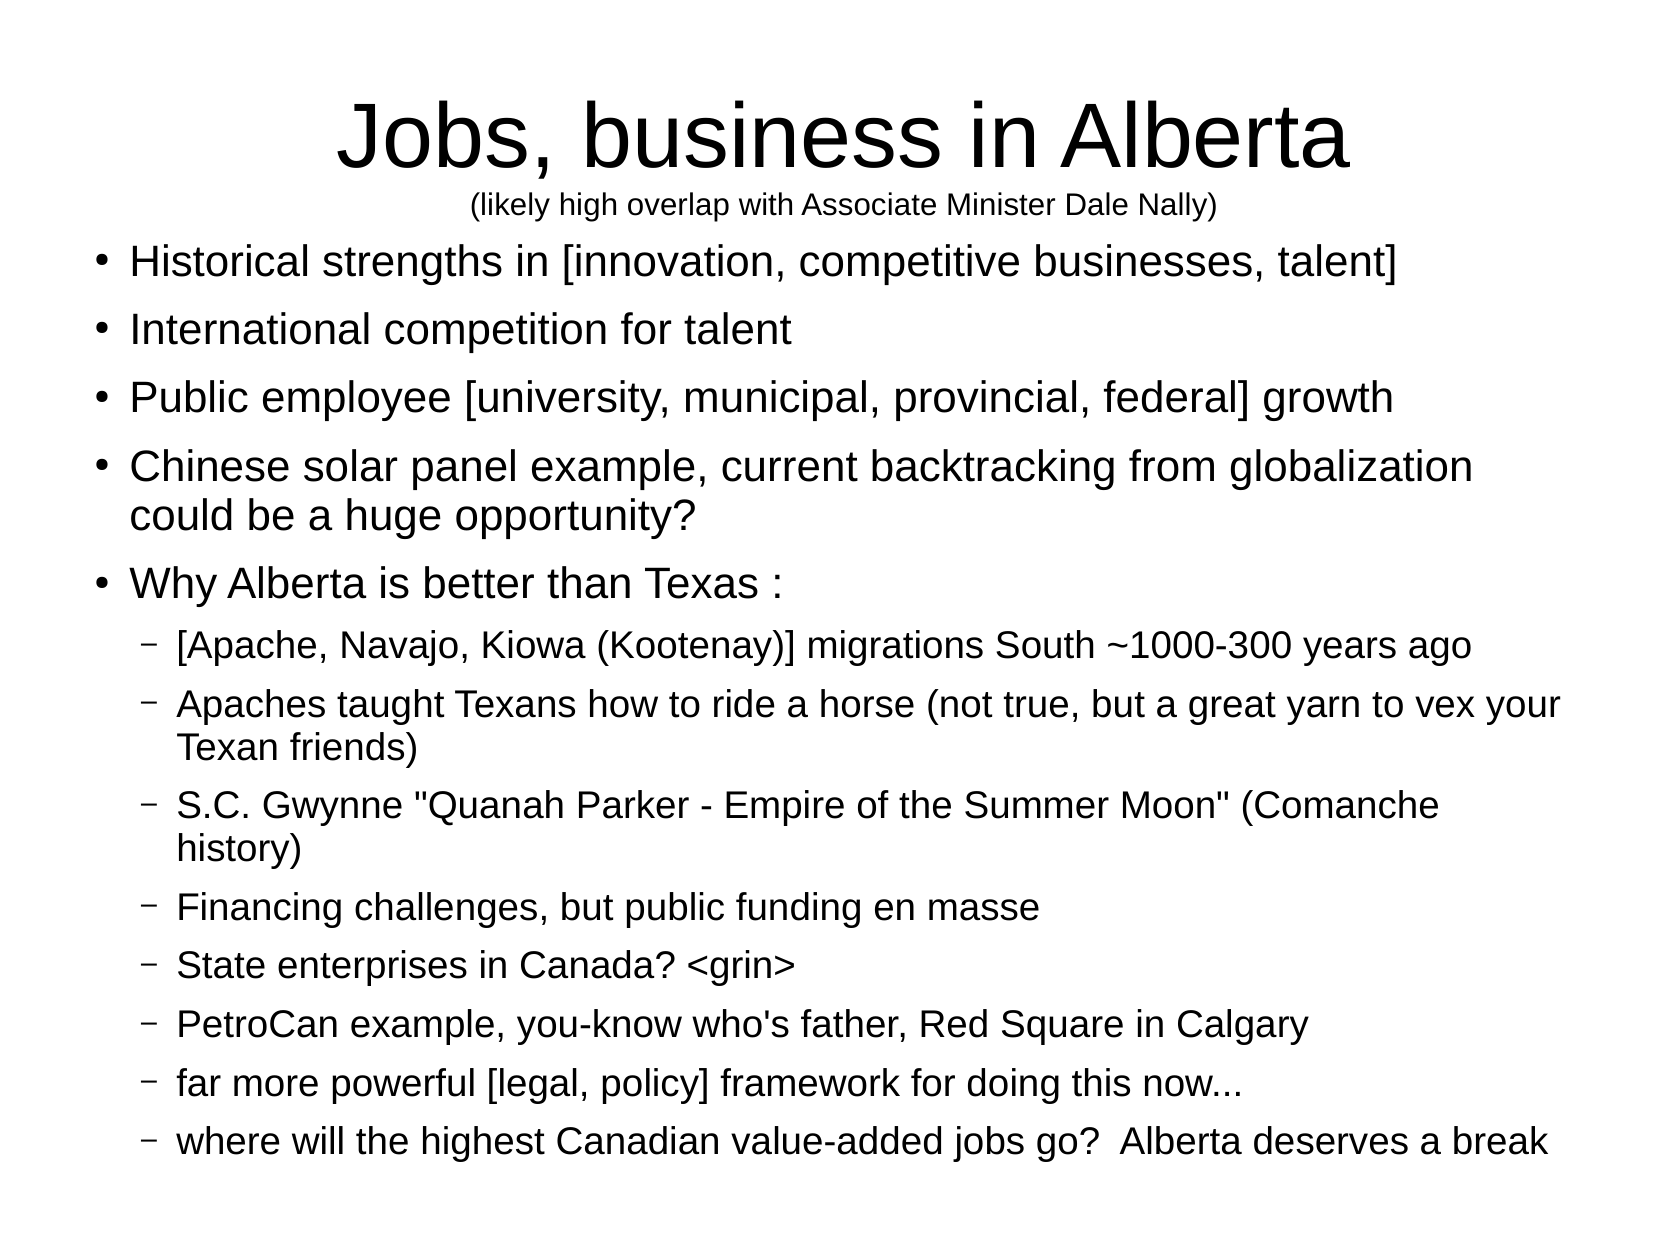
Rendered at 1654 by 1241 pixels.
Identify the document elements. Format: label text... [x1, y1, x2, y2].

list Historical strengths in [innovation, competitive businesses, talent] International competition for talent Public employee [university, municipal, provincial, federal] growth Chinese solar panel example, current backtracking from globalization could be a huge opportunity? Why Alberta is better than Texas : [Apache, Navajo, Kiowa (Kootenay)] migrations South ~1000-300 years ago Apaches taught Texans how to ride a horse (not true, but a great yarn to vex your Texan friends) S.C. Gwynne "Quanah Parker - Empire of the Summer Moon" (Comanche history) Financing challenges, but public funding en masse State enterprises in Canada? <grin> PetroCan example, you-know who's father, Red Square in Calgary far more powerful [legal, policy] framework for doing this now... where will the highest Canadian value-added jobs go? Alberta deserves a break [82, 236, 1571, 1170]
title Jobs, business in Alberta (likely high overlap with Associate Minister Dale Nally) [82, 49, 1571, 236]
